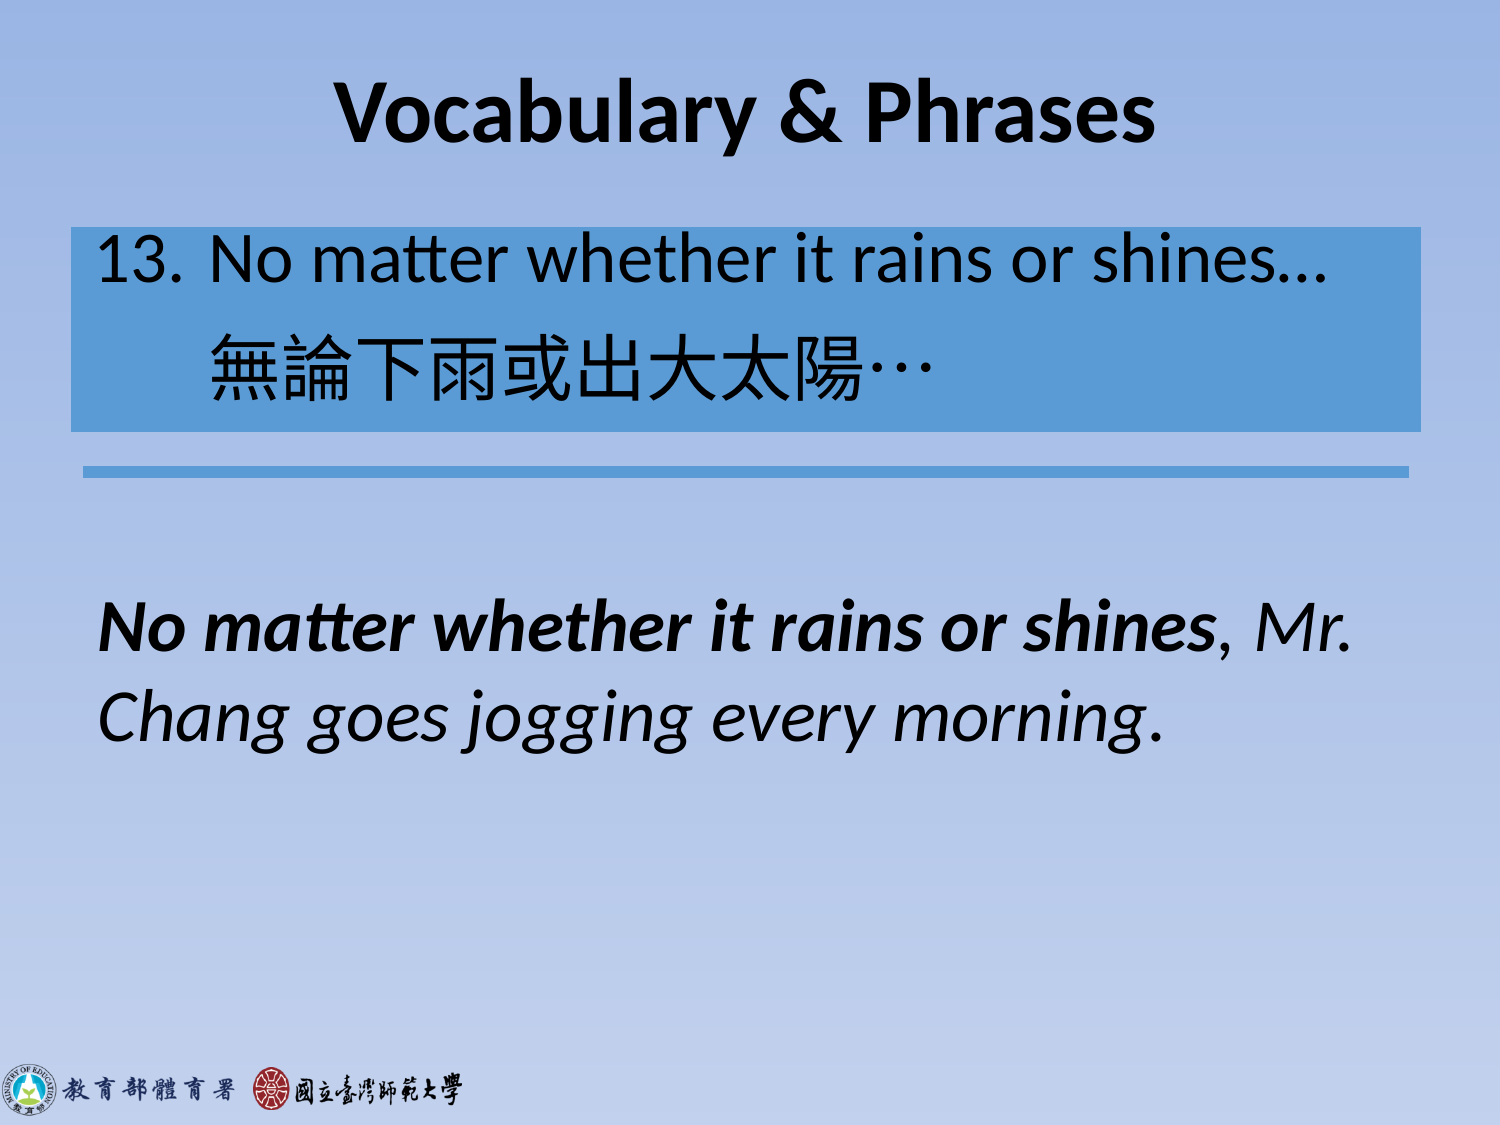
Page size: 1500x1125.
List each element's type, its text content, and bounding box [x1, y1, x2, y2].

text_box [83, 466, 1409, 478]
table_cell 無論下雨或出大太陽… [209, 311, 1421, 432]
table_cell [71, 311, 209, 432]
table_header No matter whether it rains or shines… [209, 227, 1421, 311]
table_header 13. [71, 227, 209, 311]
text_box No matter whether it rains or shines, Mr. Chang goes jogging every morning. [82, 568, 1433, 766]
title Vocabulary & Phrases [70, 11, 1421, 200]
